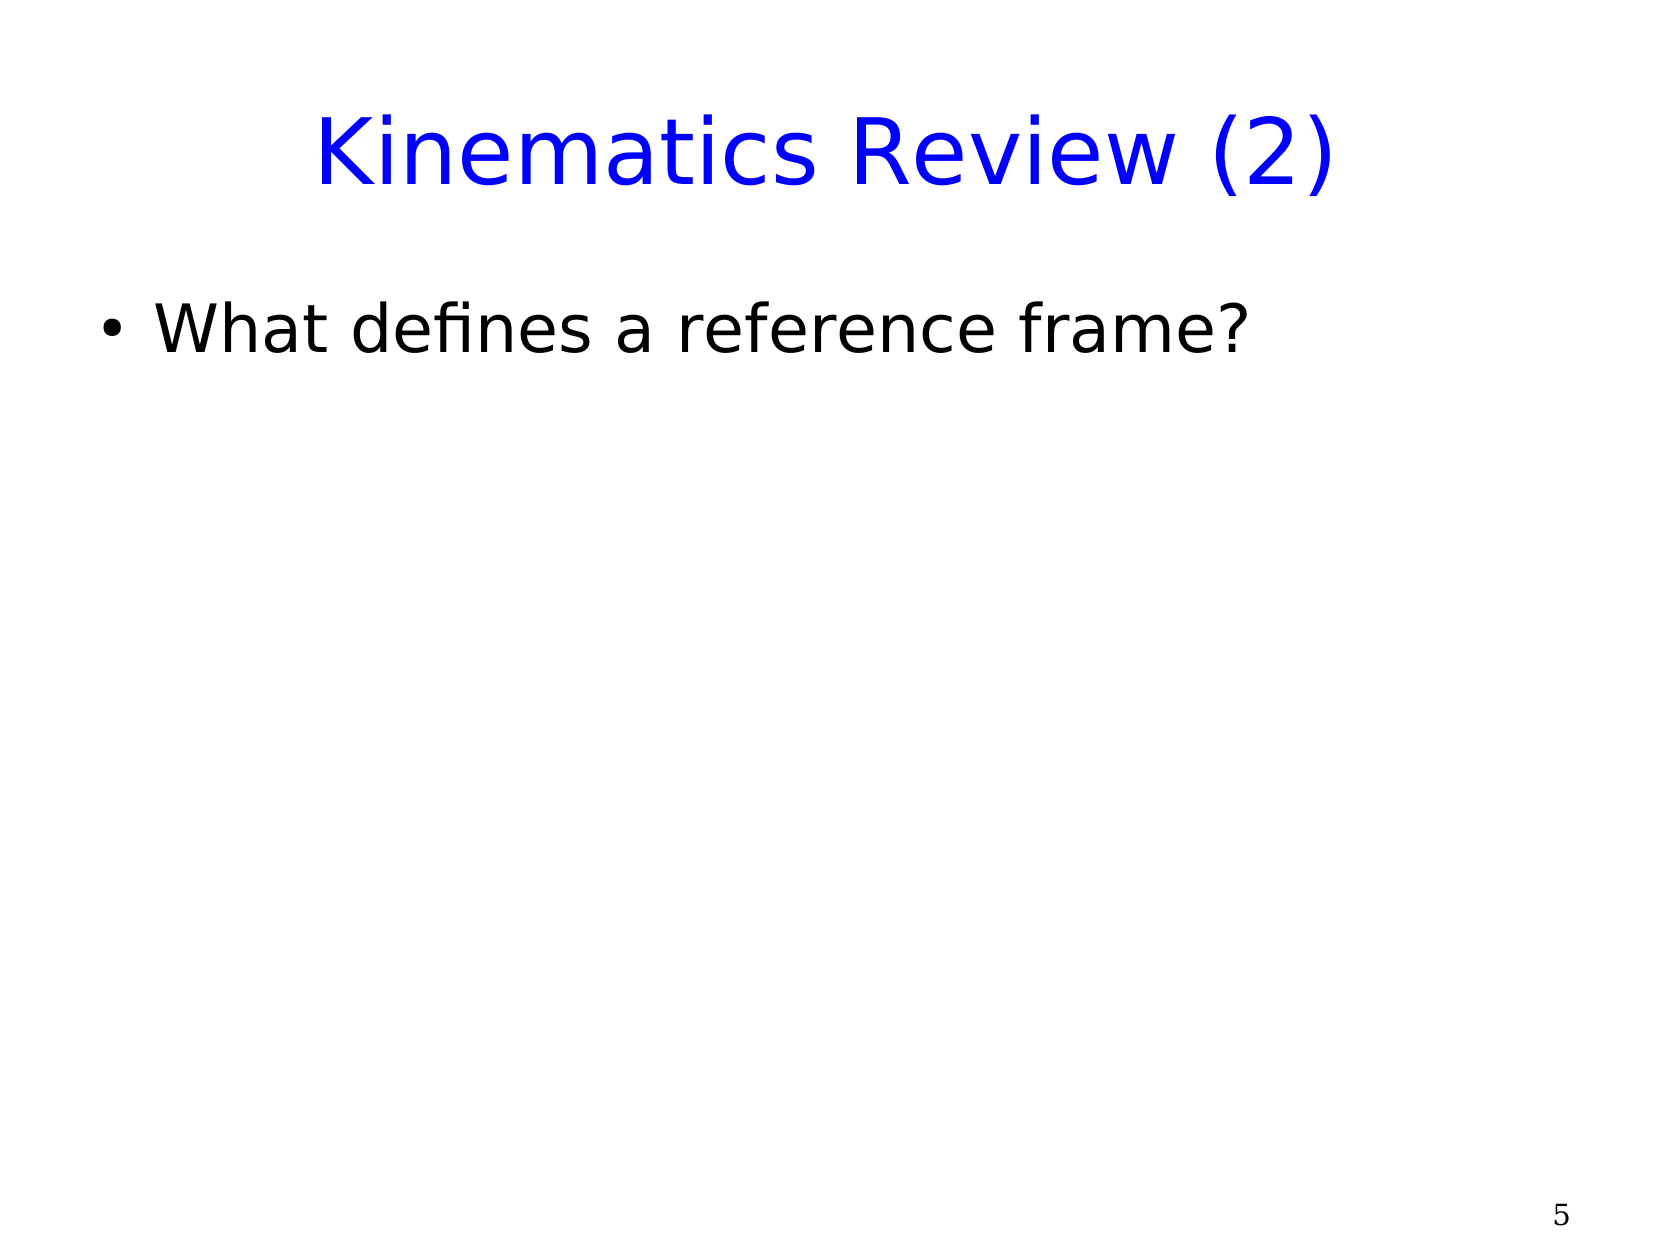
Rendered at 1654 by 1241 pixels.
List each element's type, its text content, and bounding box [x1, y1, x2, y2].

list What defines a reference frame? [82, 290, 1571, 1109]
title Kinematics Review (2) [82, 49, 1571, 257]
